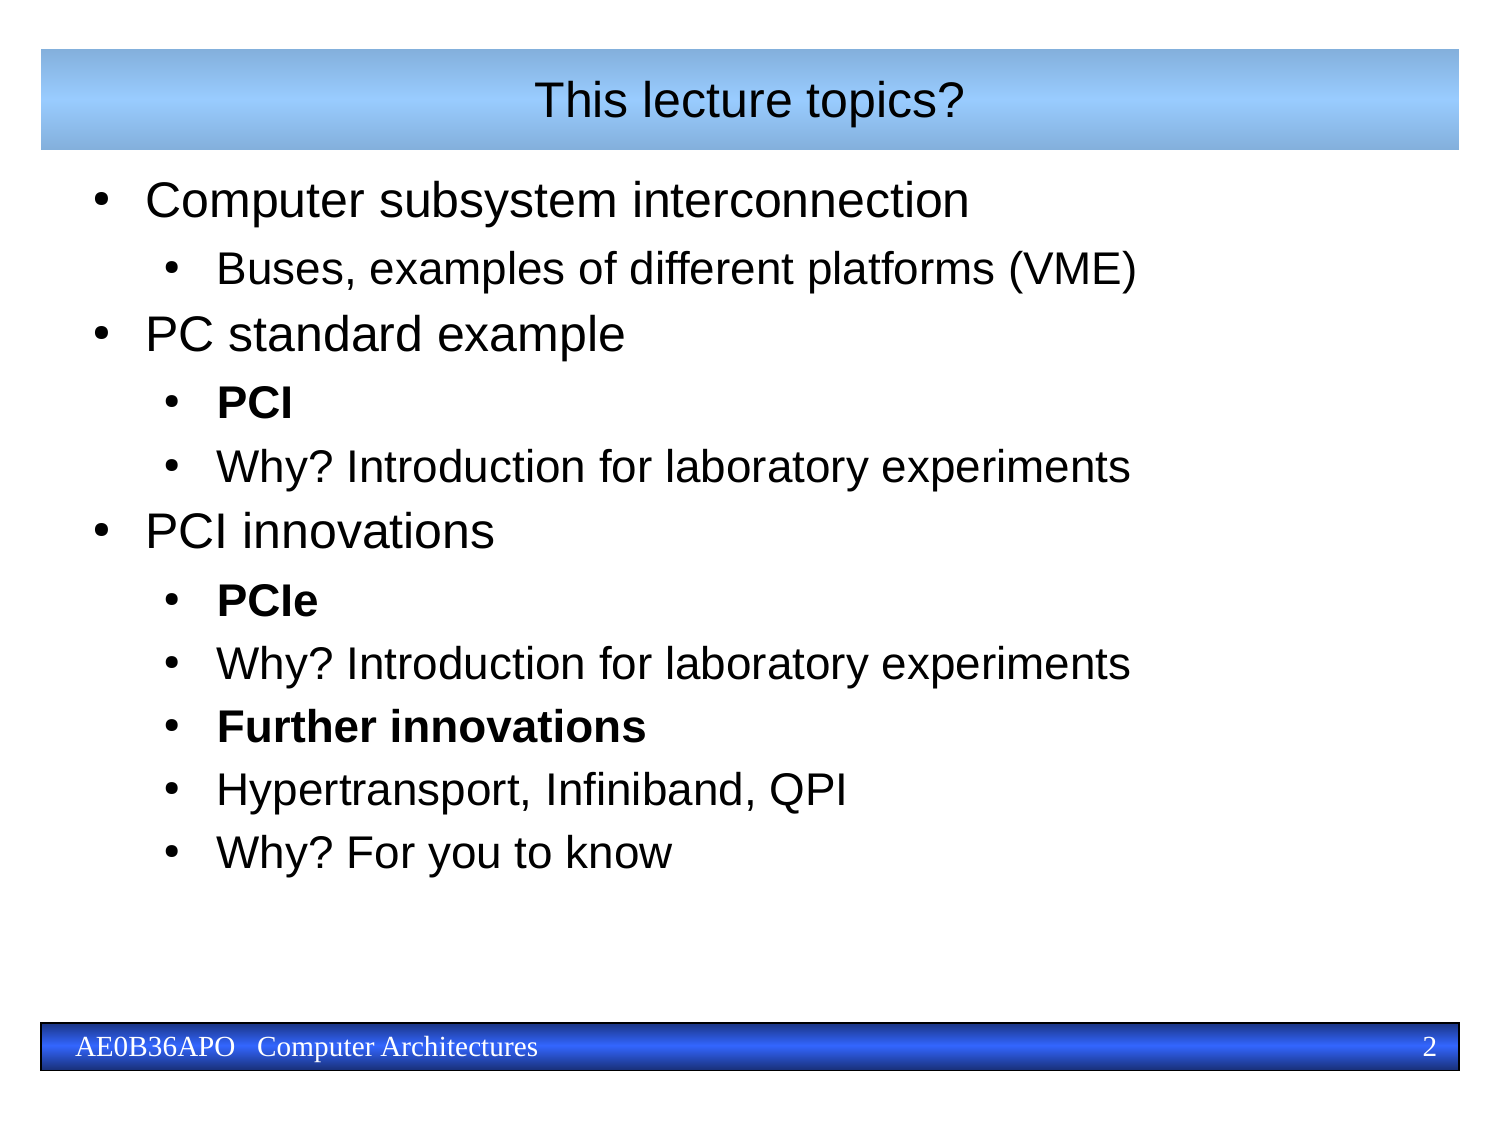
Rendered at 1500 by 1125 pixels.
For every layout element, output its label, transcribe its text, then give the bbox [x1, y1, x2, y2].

list Computer subsystem interconnection Buses, examples of different platforms (VME) PC standard example PCI Why? Introduction for laboratory experiments PCI innovations PCIe Why? Introduction for laboratory experiments Further innovations Hypertransport, Infiniband, QPI Why? For you to know [75, 172, 1426, 1000]
title This lecture topics? [41, 49, 1459, 150]
